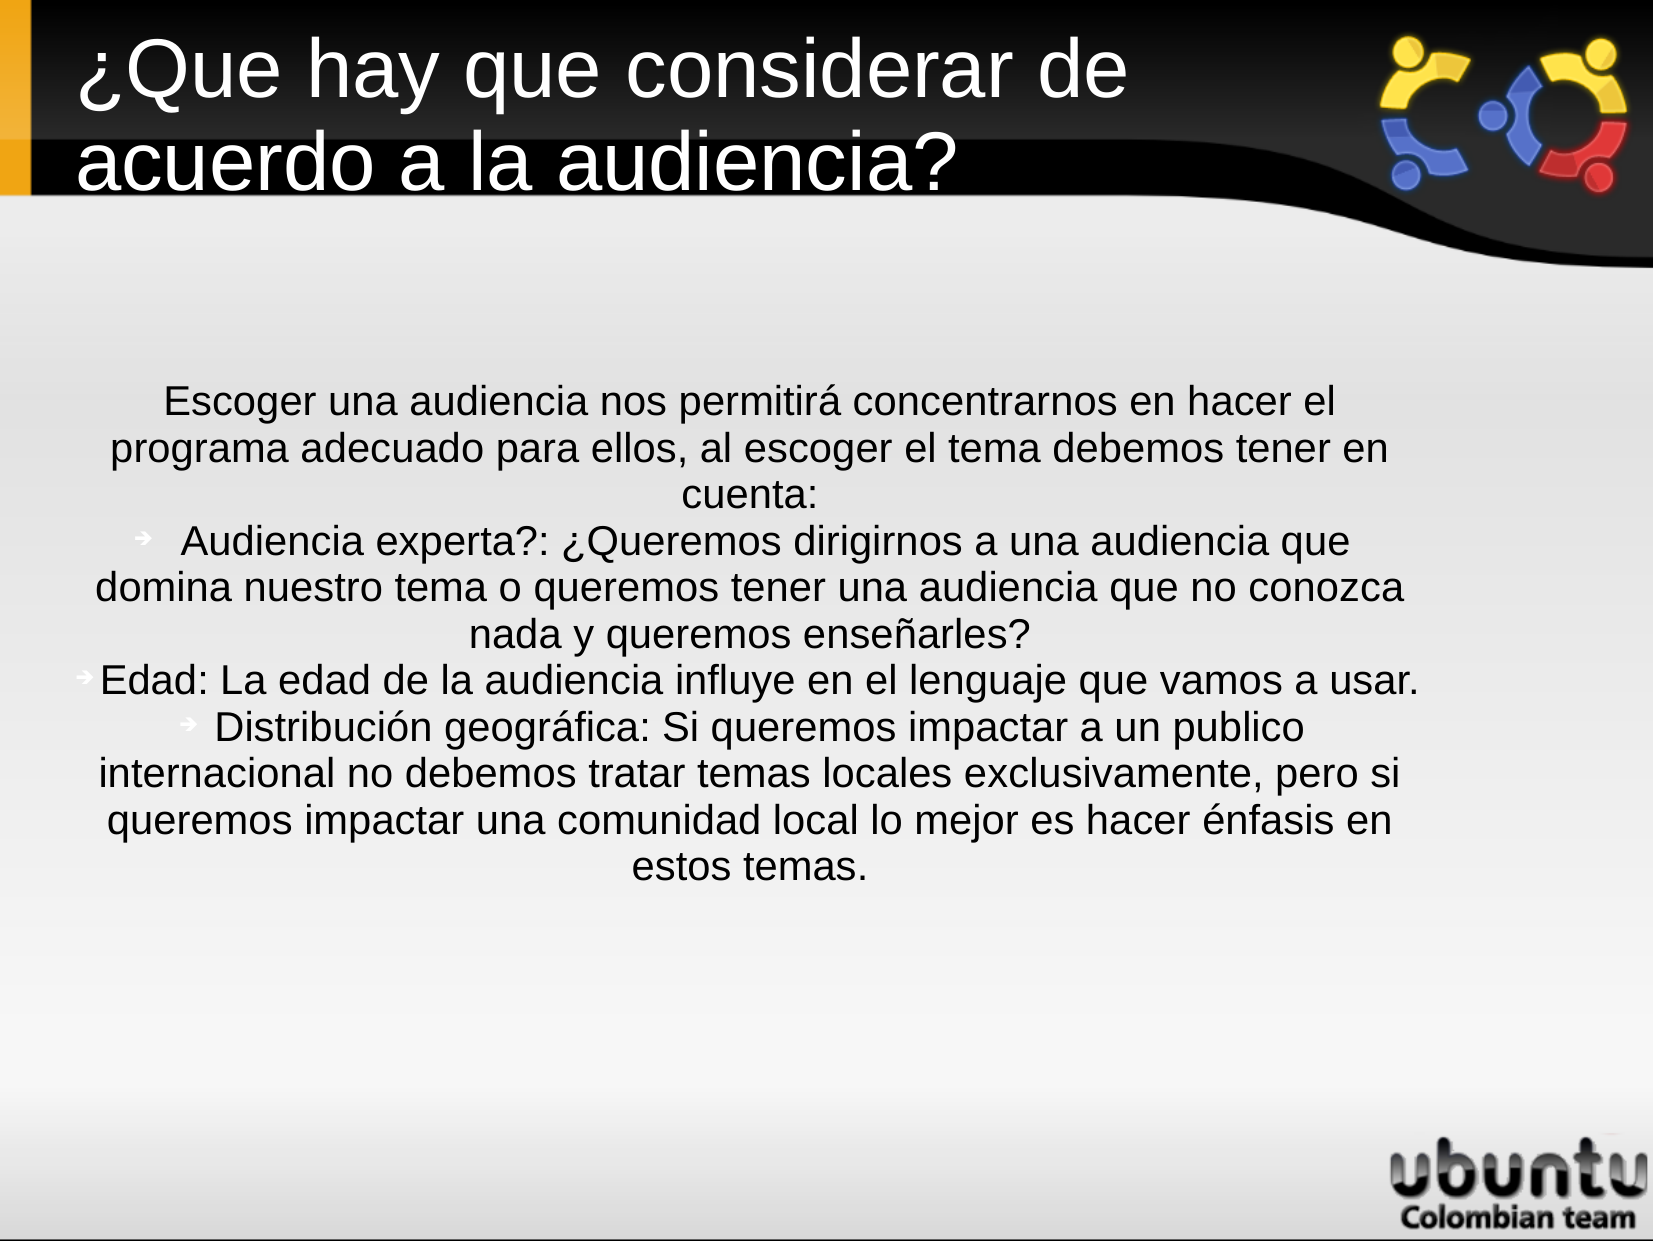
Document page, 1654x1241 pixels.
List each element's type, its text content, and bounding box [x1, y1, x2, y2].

title ¿Que hay que considerar de acuerdo a la audiencia? [75, 11, 1426, 219]
subtitle Escoger una audiencia nos permitirá concentrarnos en hacer el programa adecuado para ellos, al escoger el tema debemos tener en cuenta: Audiencia experta?: ¿Queremos dirigirnos a una audiencia que domina nuestro tema o queremos tener una audiencia que no conozca nada y queremos enseñarles? Edad: La edad de la audiencia influye en el lenguaje que vamos a usar. Distribución geográfica: Si queremos impactar a un publico internacional no debemos tratar temas locales exclusivamente, pero si queremos impactar una comunidad local lo mejor es hacer énfasis en estos temas. [75, 262, 1426, 1006]
picture [0, 0, 1653, 1241]
